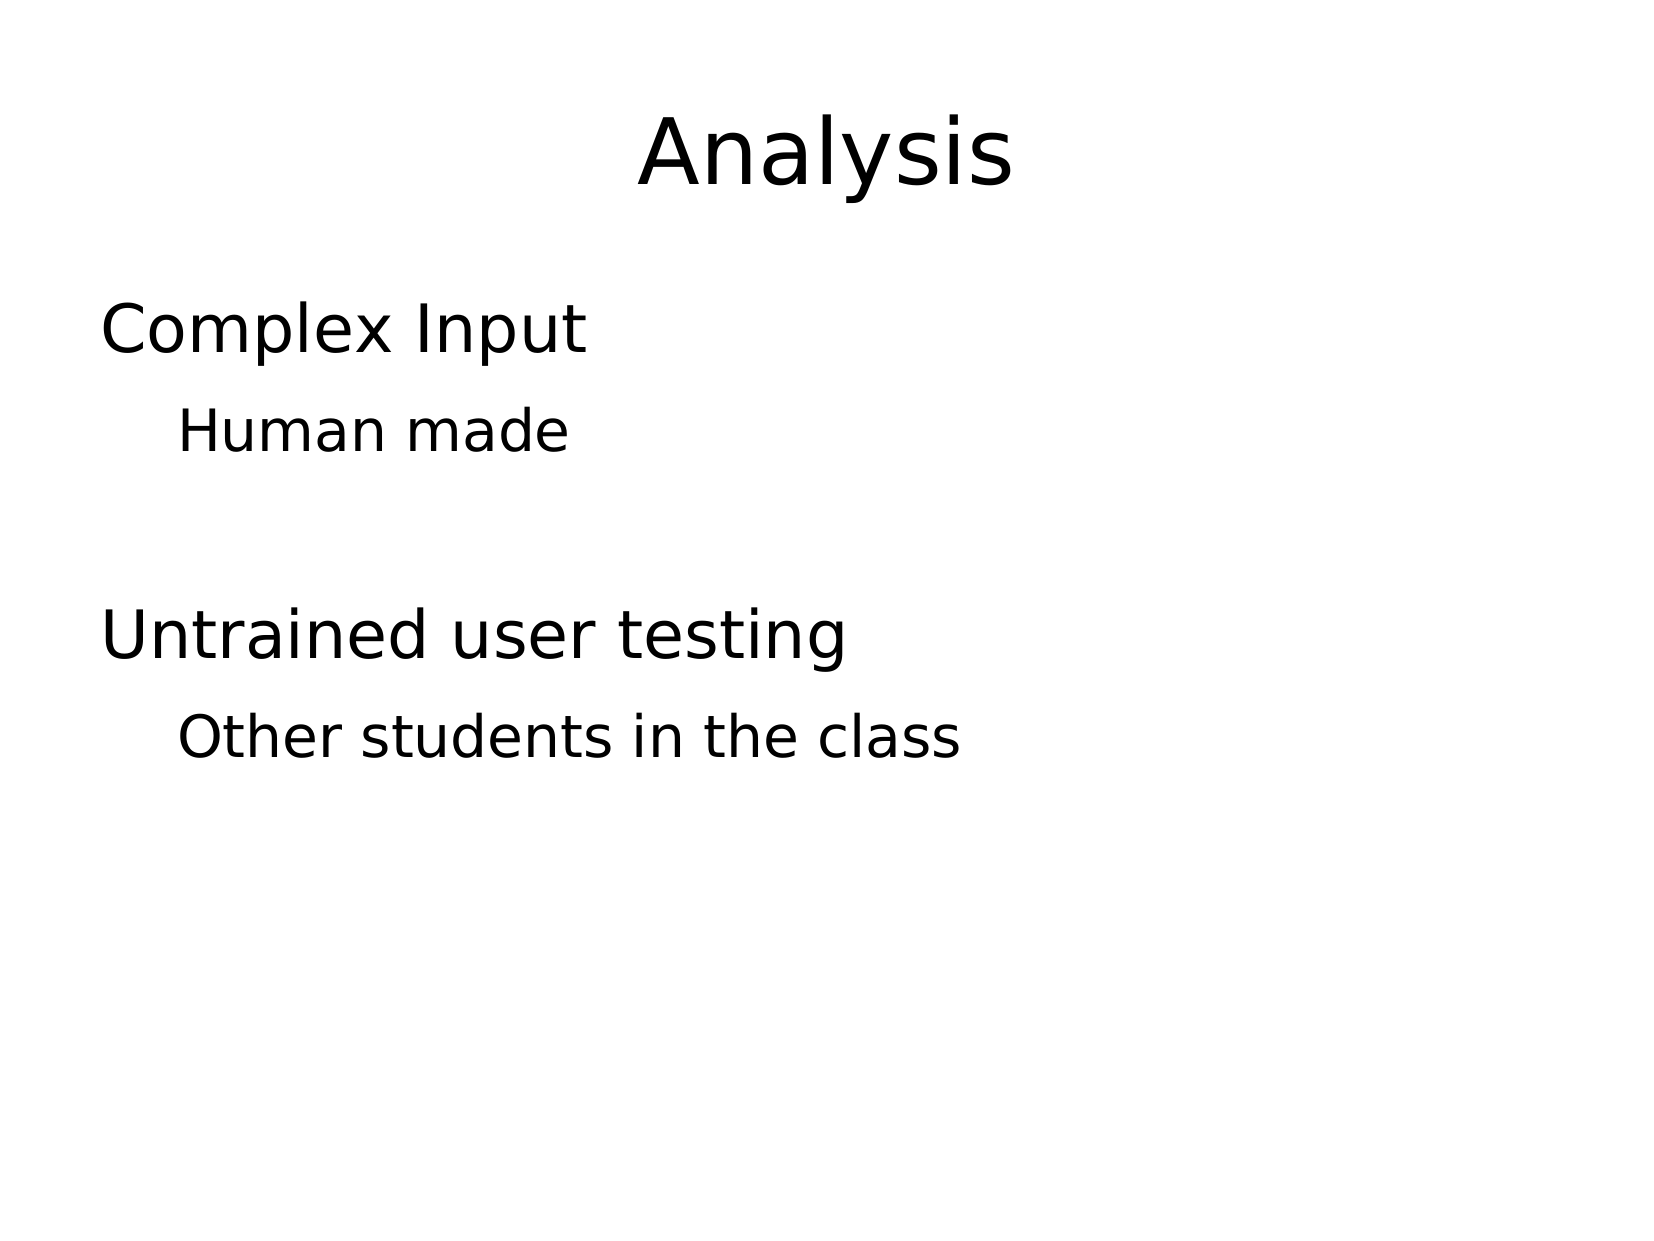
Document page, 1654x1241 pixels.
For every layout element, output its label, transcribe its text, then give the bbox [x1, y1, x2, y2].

list Complex Input Human made Untrained user testing Other students in the class [82, 290, 1571, 1109]
title Analysis [82, 49, 1571, 257]
